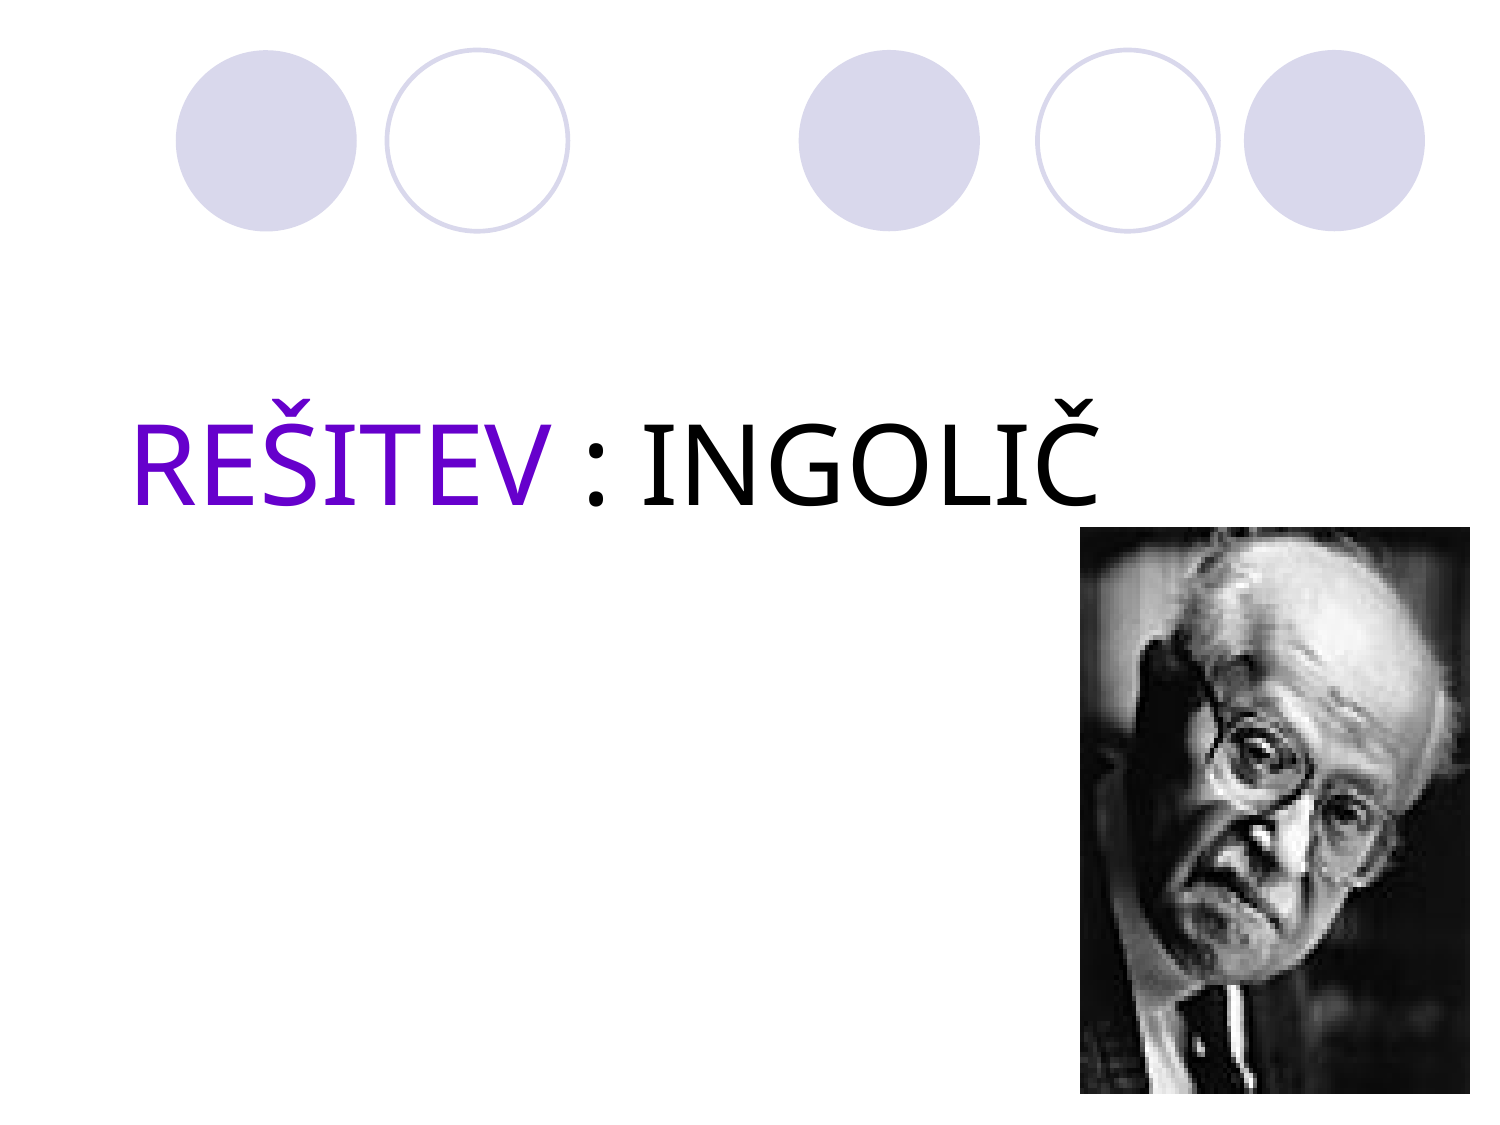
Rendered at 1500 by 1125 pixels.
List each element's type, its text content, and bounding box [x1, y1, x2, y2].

picture [1080, 527, 1470, 1094]
title REŠITEV : INGOLIČ [112, 361, 1463, 561]
